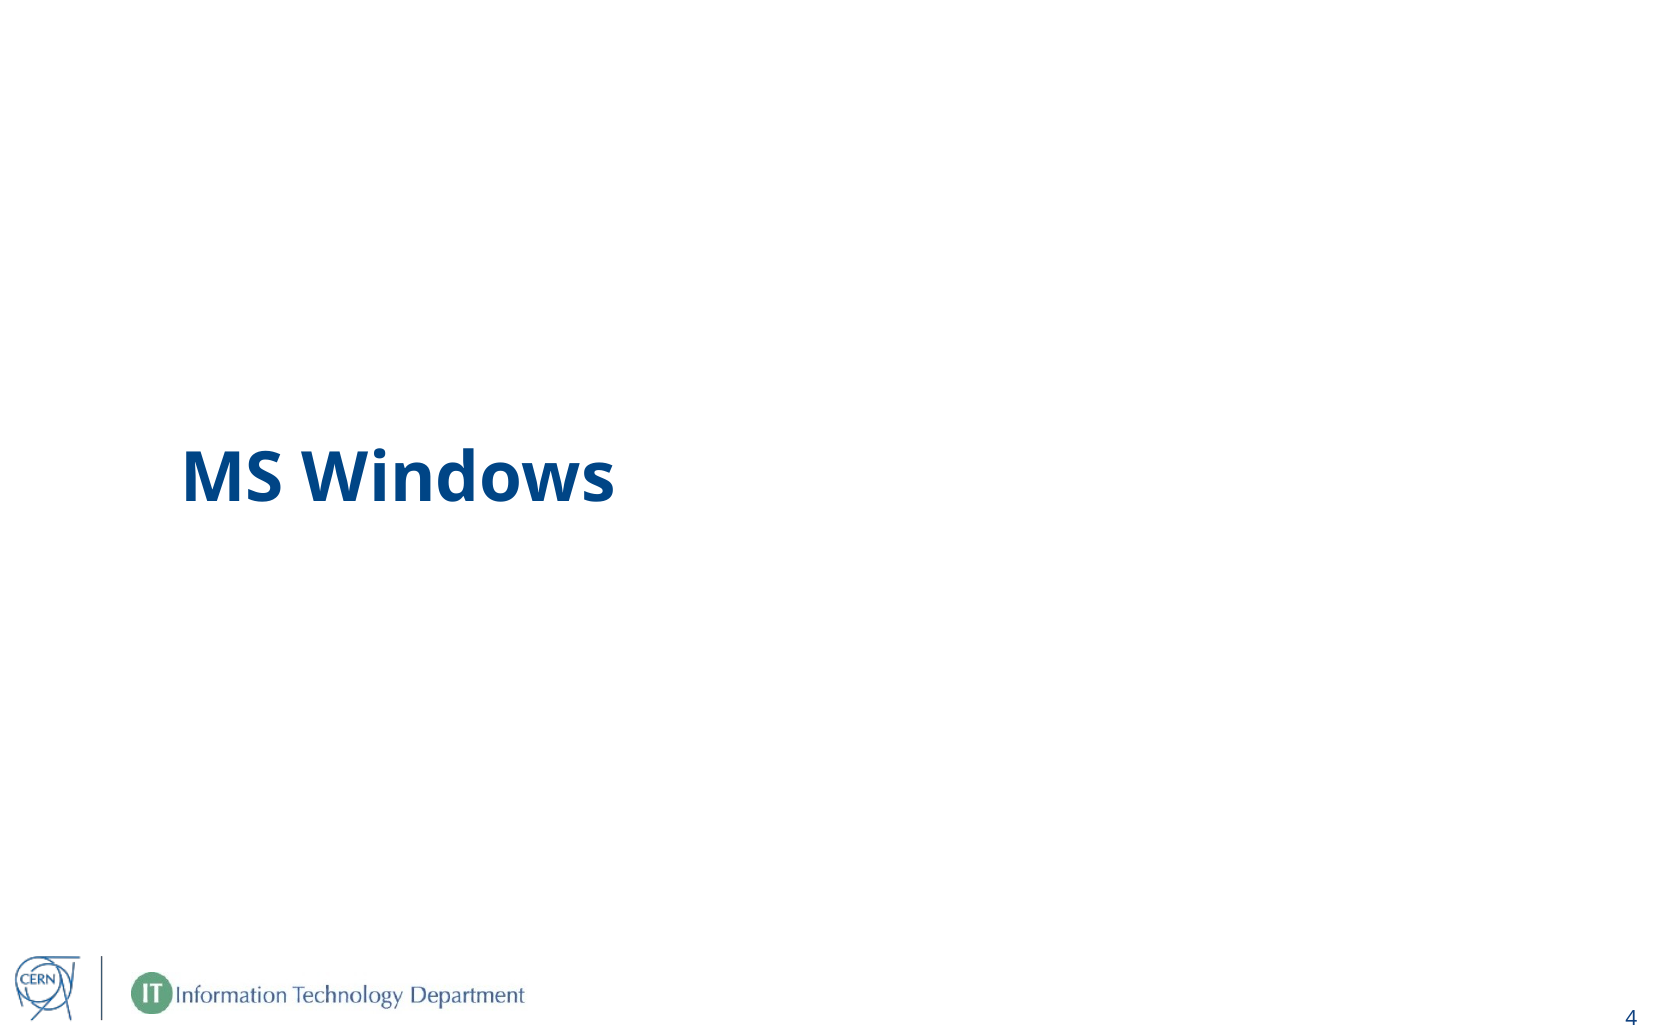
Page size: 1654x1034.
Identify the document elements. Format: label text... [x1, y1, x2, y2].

picture [16, 985, 64, 1032]
picture [17, 985, 59, 1001]
title MS Windows [180, 399, 1029, 550]
picture [131, 972, 774, 1014]
